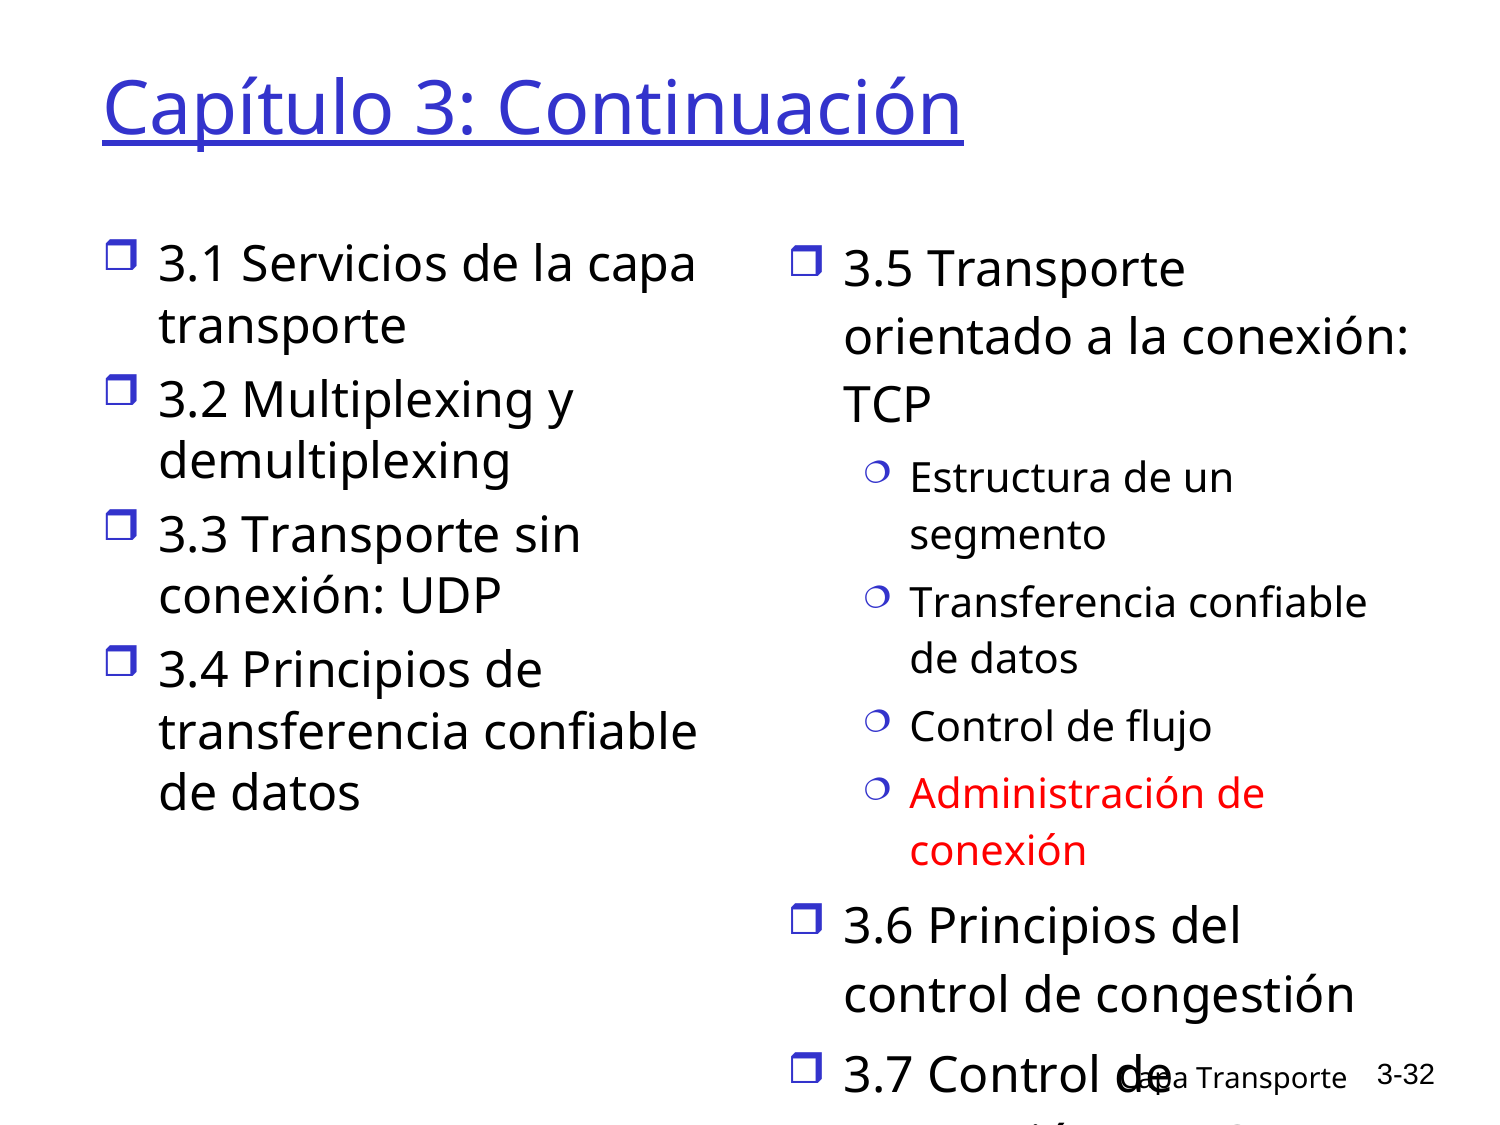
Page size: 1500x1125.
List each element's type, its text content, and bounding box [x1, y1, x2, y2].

title Capítulo 3: Continuación [87, 15, 1426, 196]
list 3.5 Transporte orientado a la conexión: TCP Estructura de un segmento Transferencia confiable de datos Control de flujo Administración de conexión 3.6 Principios del control de congestión 3.7 Control de congestión en TCP [772, 224, 1426, 1060]
list 3.1 Servicios de la capa transporte 3.2 Multiplexing y demultiplexing 3.3 Transporte sin conexión: UDP 3.4 Principios de transferencia confiable de datos [87, 224, 741, 983]
